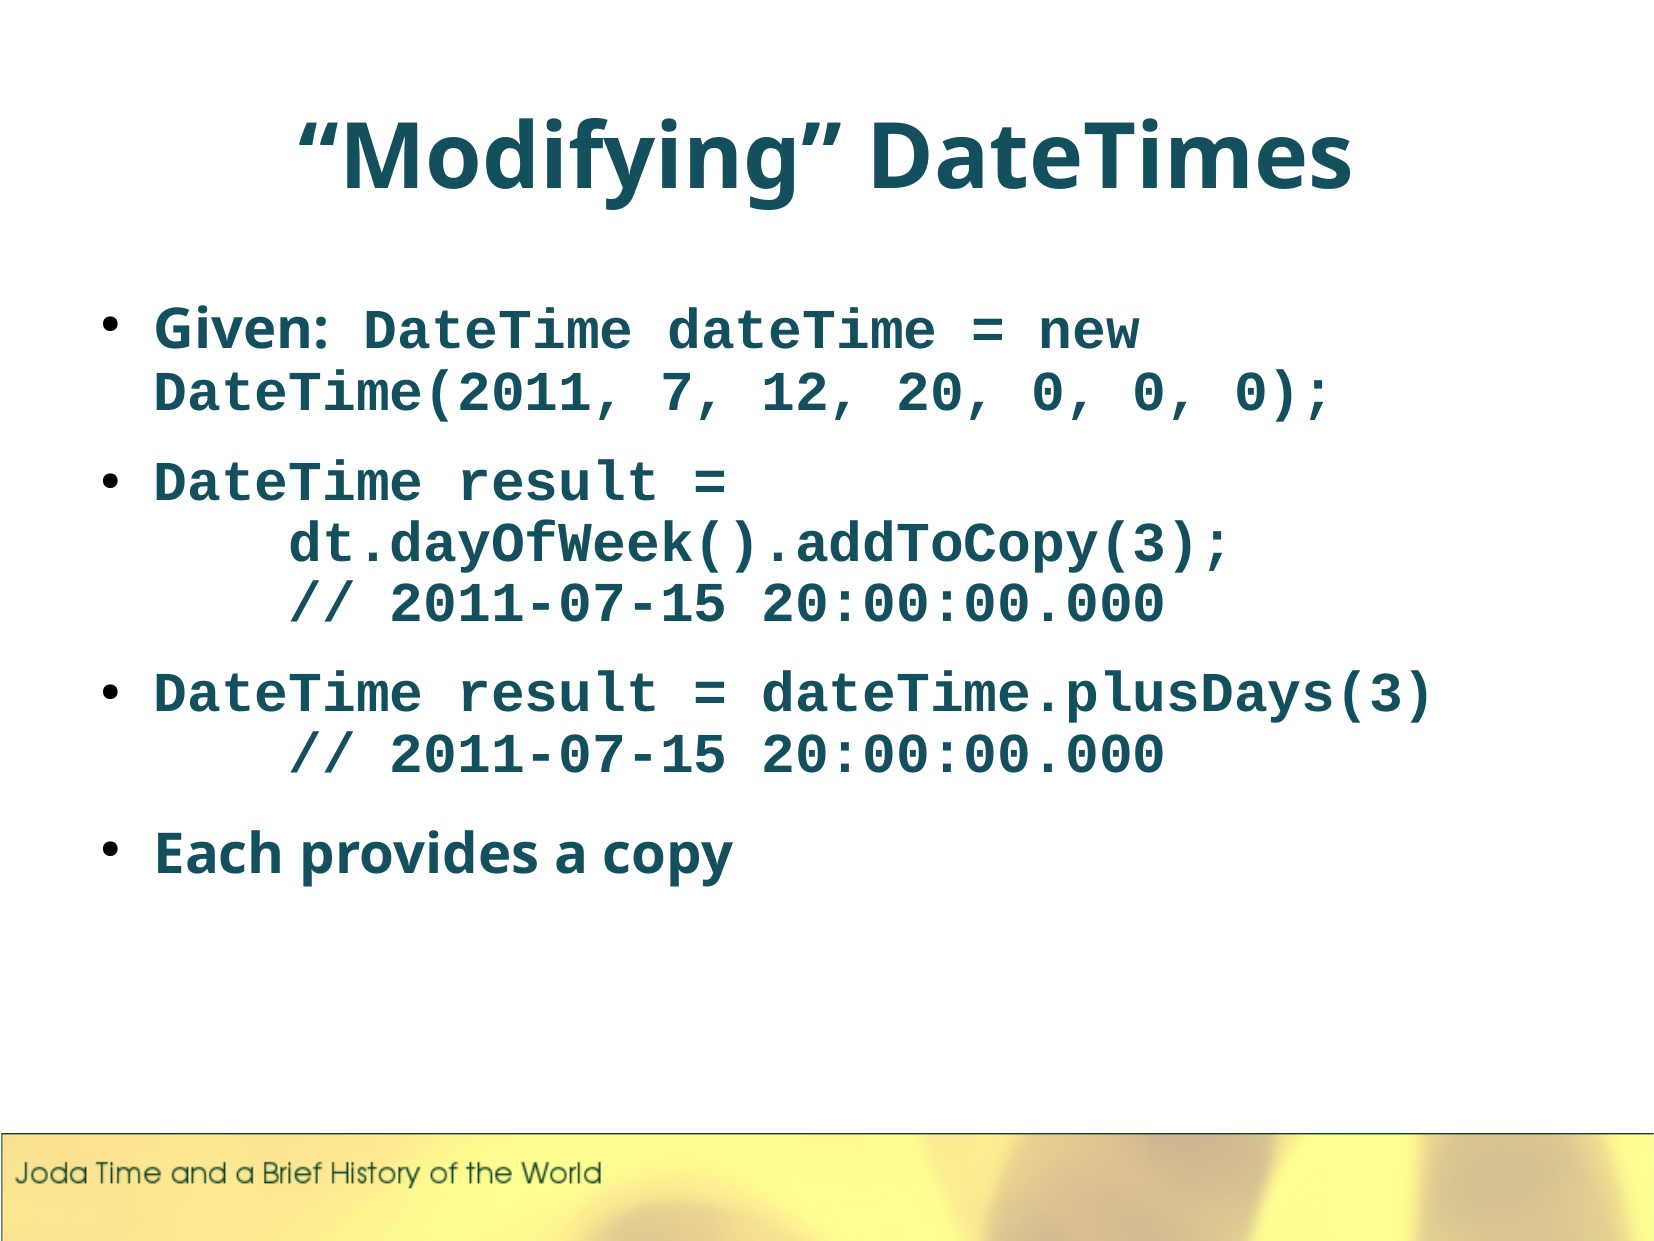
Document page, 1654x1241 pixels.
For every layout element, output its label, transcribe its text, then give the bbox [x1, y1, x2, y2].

picture [1, 1133, 1654, 1241]
list Given: DateTime dateTime = new DateTime(2011, 7, 12, 20, 0, 0, 0); DateTime result = dt.dayOfWeek().addToCopy(3); // 2011-07-15 20:00:00.000 DateTime result = dateTime.plusDays(3) // 2011-07-15 20:00:00.000 Each provides a copy [82, 290, 1571, 1109]
title “Modifying” DateTimes [82, 49, 1571, 257]
